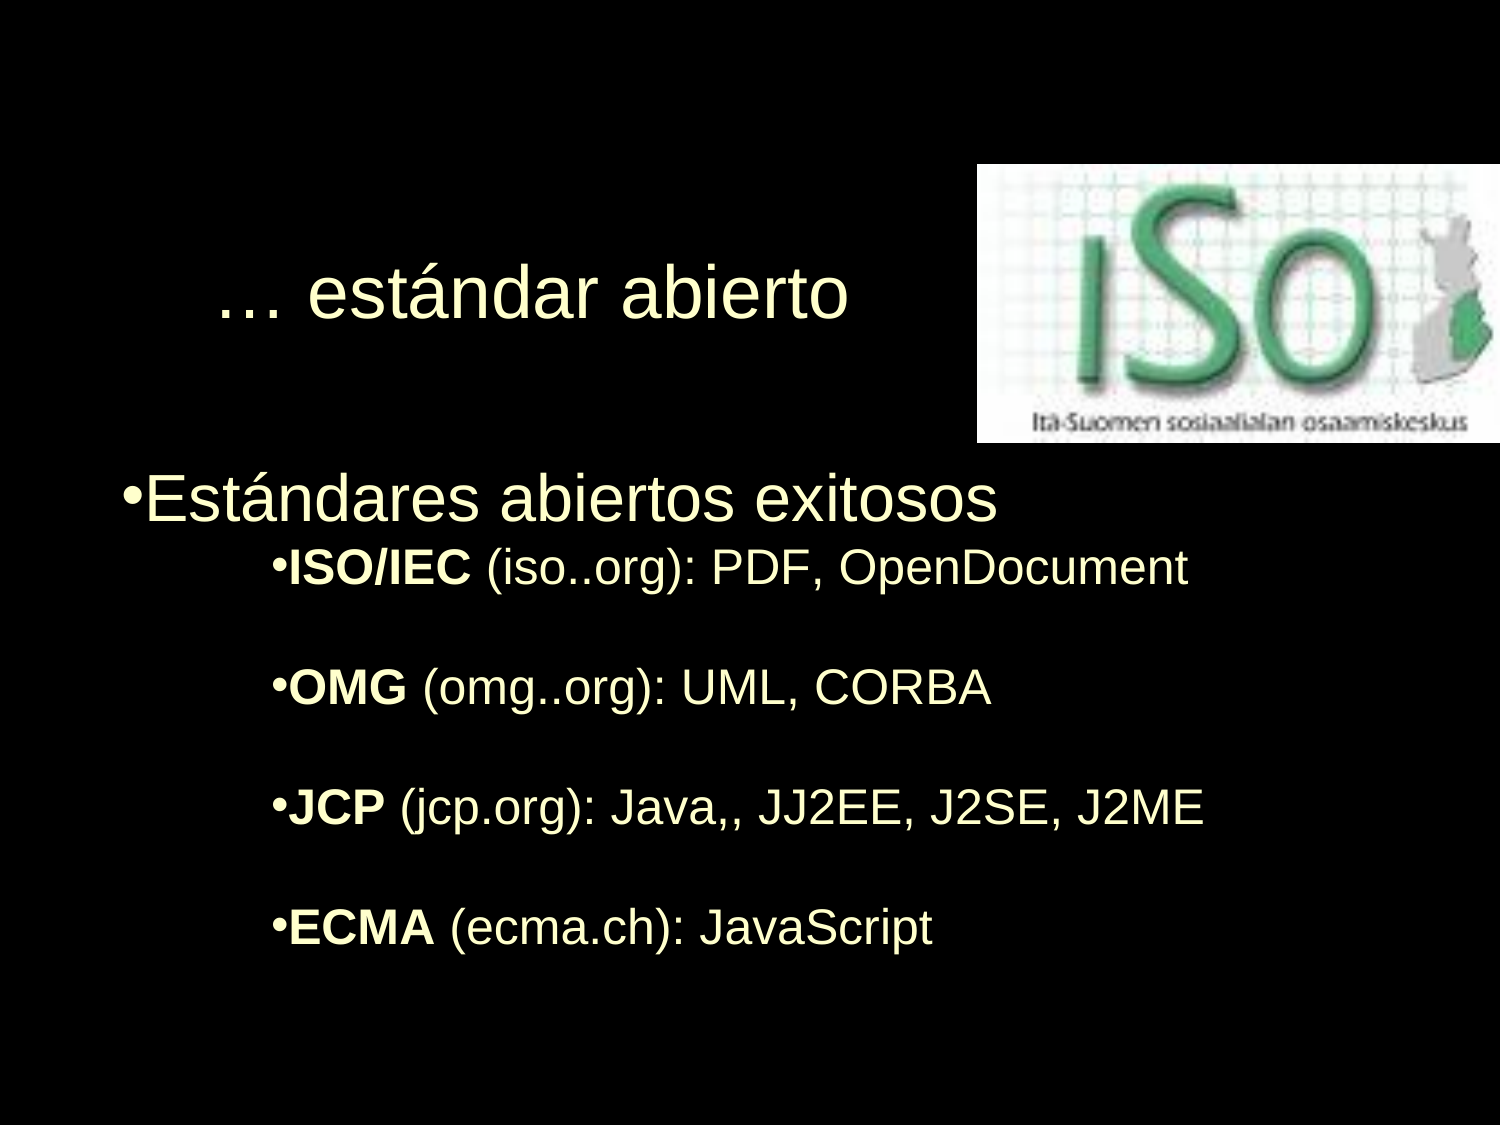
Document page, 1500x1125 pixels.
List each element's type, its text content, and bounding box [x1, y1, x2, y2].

text_box Estándares abiertos exitosos ISO/IEC (iso..org): PDF, OpenDocument OMG (omg..org): UML, CORBA JCP (jcp.org): Java,, JJ2EE, J2SE, J2ME ECMA (ecma.ch): JavaScript [106, 446, 1416, 963]
text_box … estándar abierto [106, 236, 957, 342]
picture [977, 164, 1500, 443]
